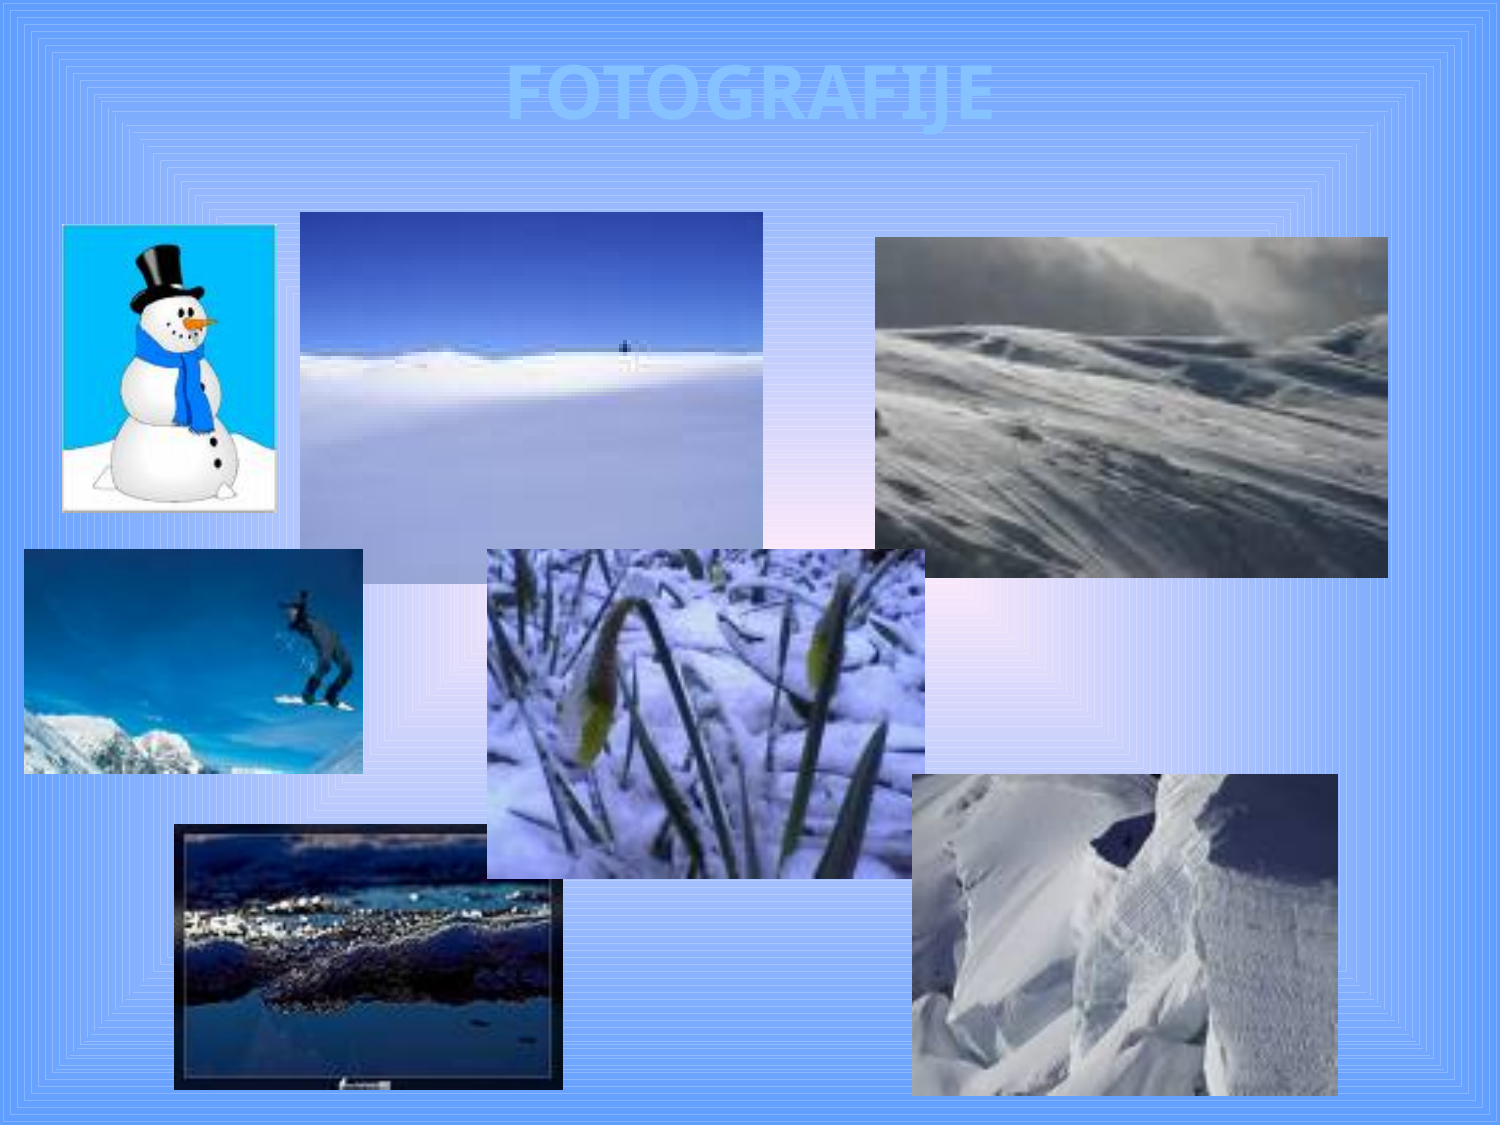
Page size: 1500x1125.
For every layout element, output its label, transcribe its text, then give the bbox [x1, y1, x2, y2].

picture [24, 212, 1388, 1096]
text_box FOTOGRAFIJE [337, 37, 1163, 188]
picture [62, 224, 277, 513]
